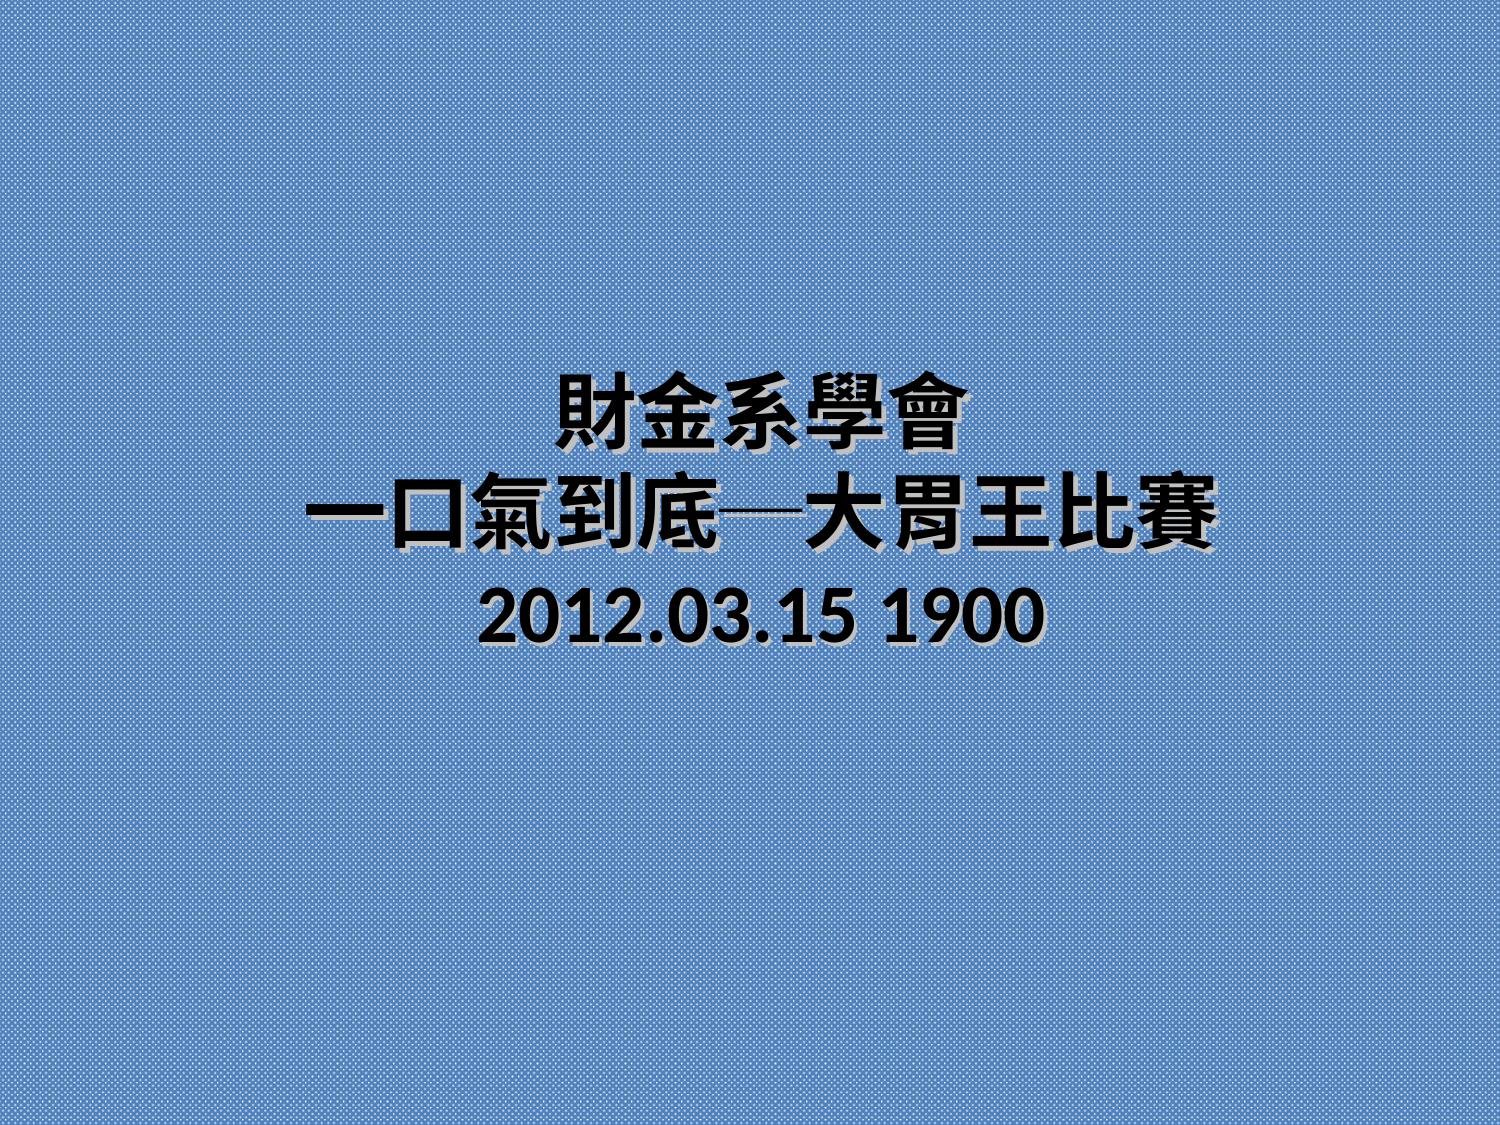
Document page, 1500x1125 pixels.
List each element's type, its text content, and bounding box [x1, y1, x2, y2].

picture [0, 0, 1500, 1125]
title 財金系學會 一口氣到底─大胃王比賽 2012.03.15 1900 [123, 349, 1399, 669]
